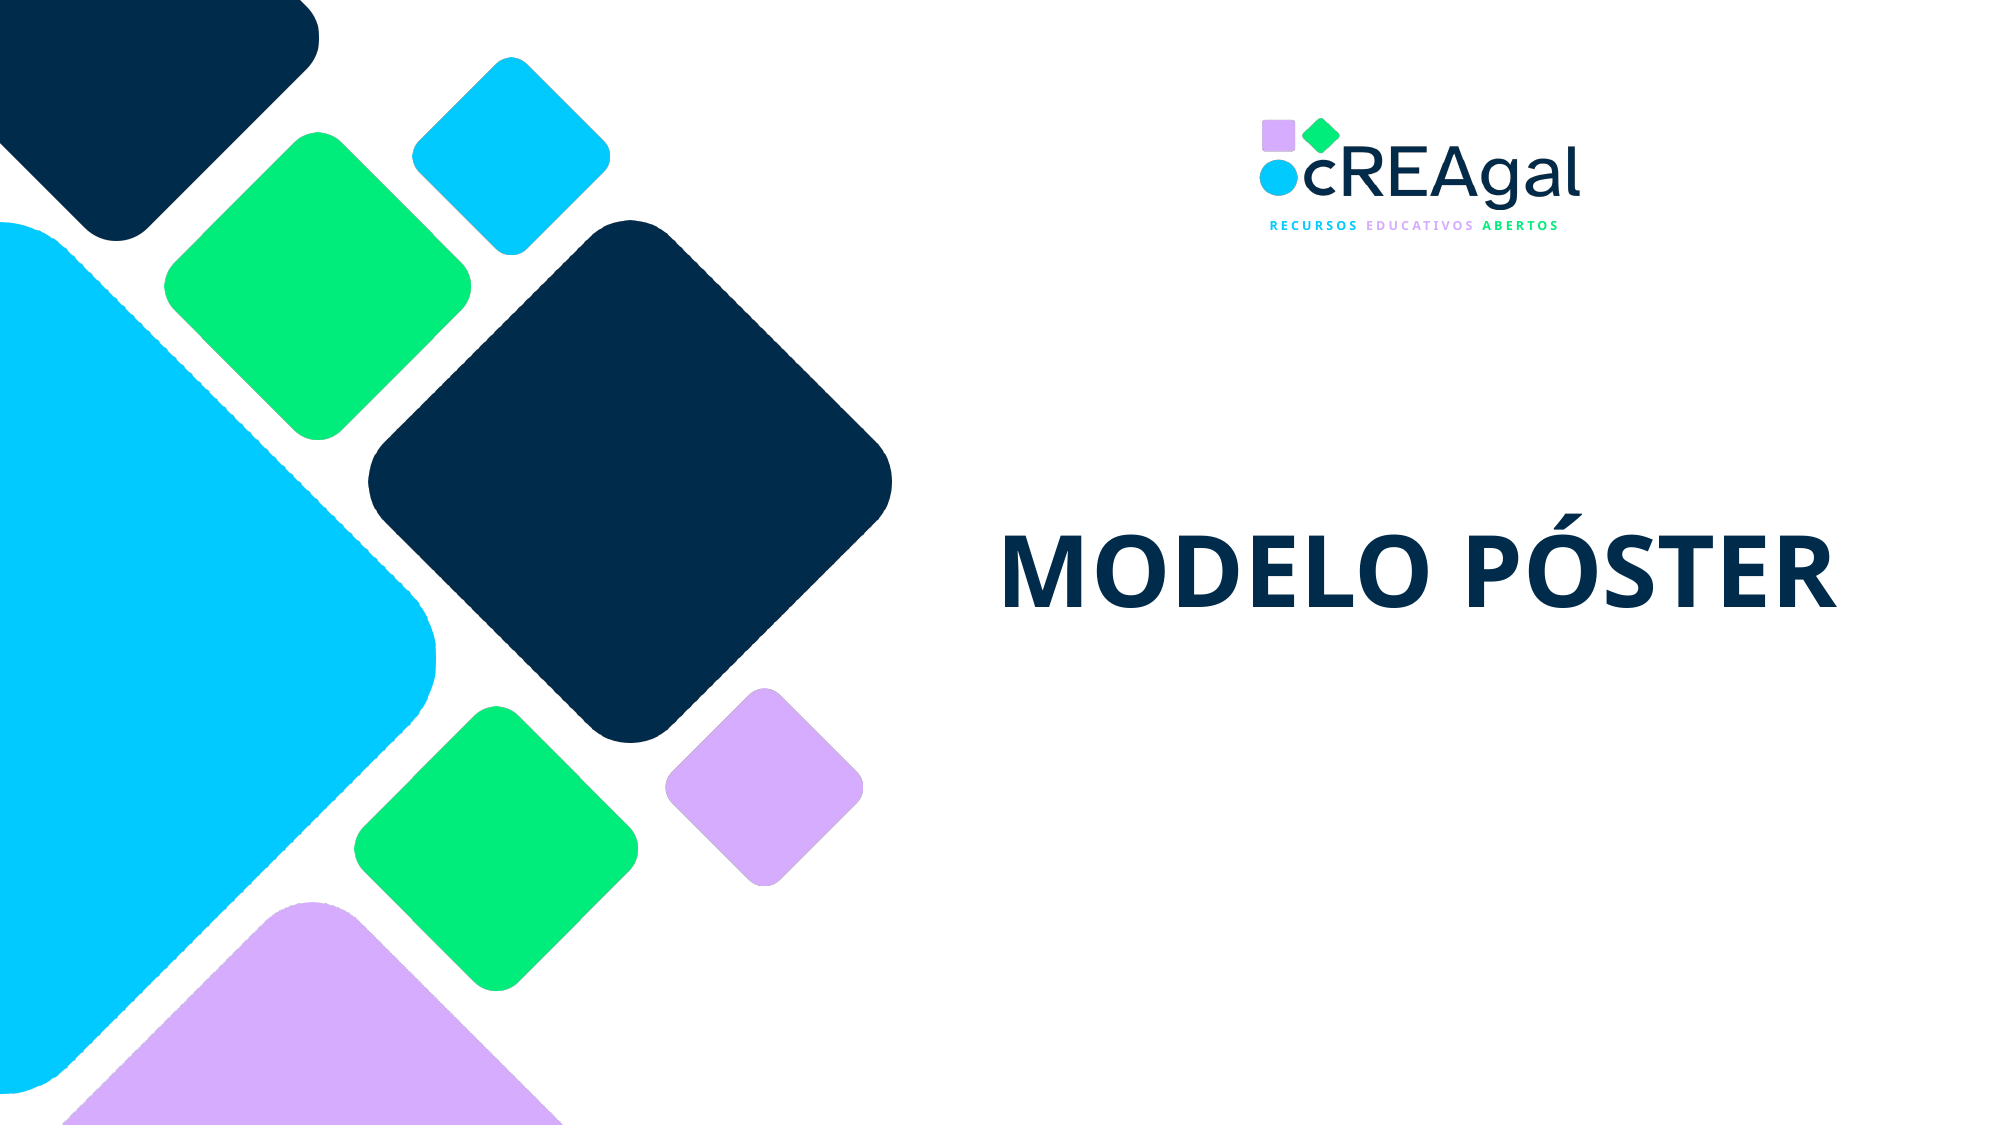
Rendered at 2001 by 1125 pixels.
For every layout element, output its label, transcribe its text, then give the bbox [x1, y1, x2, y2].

title MODELO PÓSTER [974, 398, 1861, 739]
picture [515, 57, 610, 149]
picture [0, 0, 892, 1125]
picture [1259, 118, 1580, 210]
